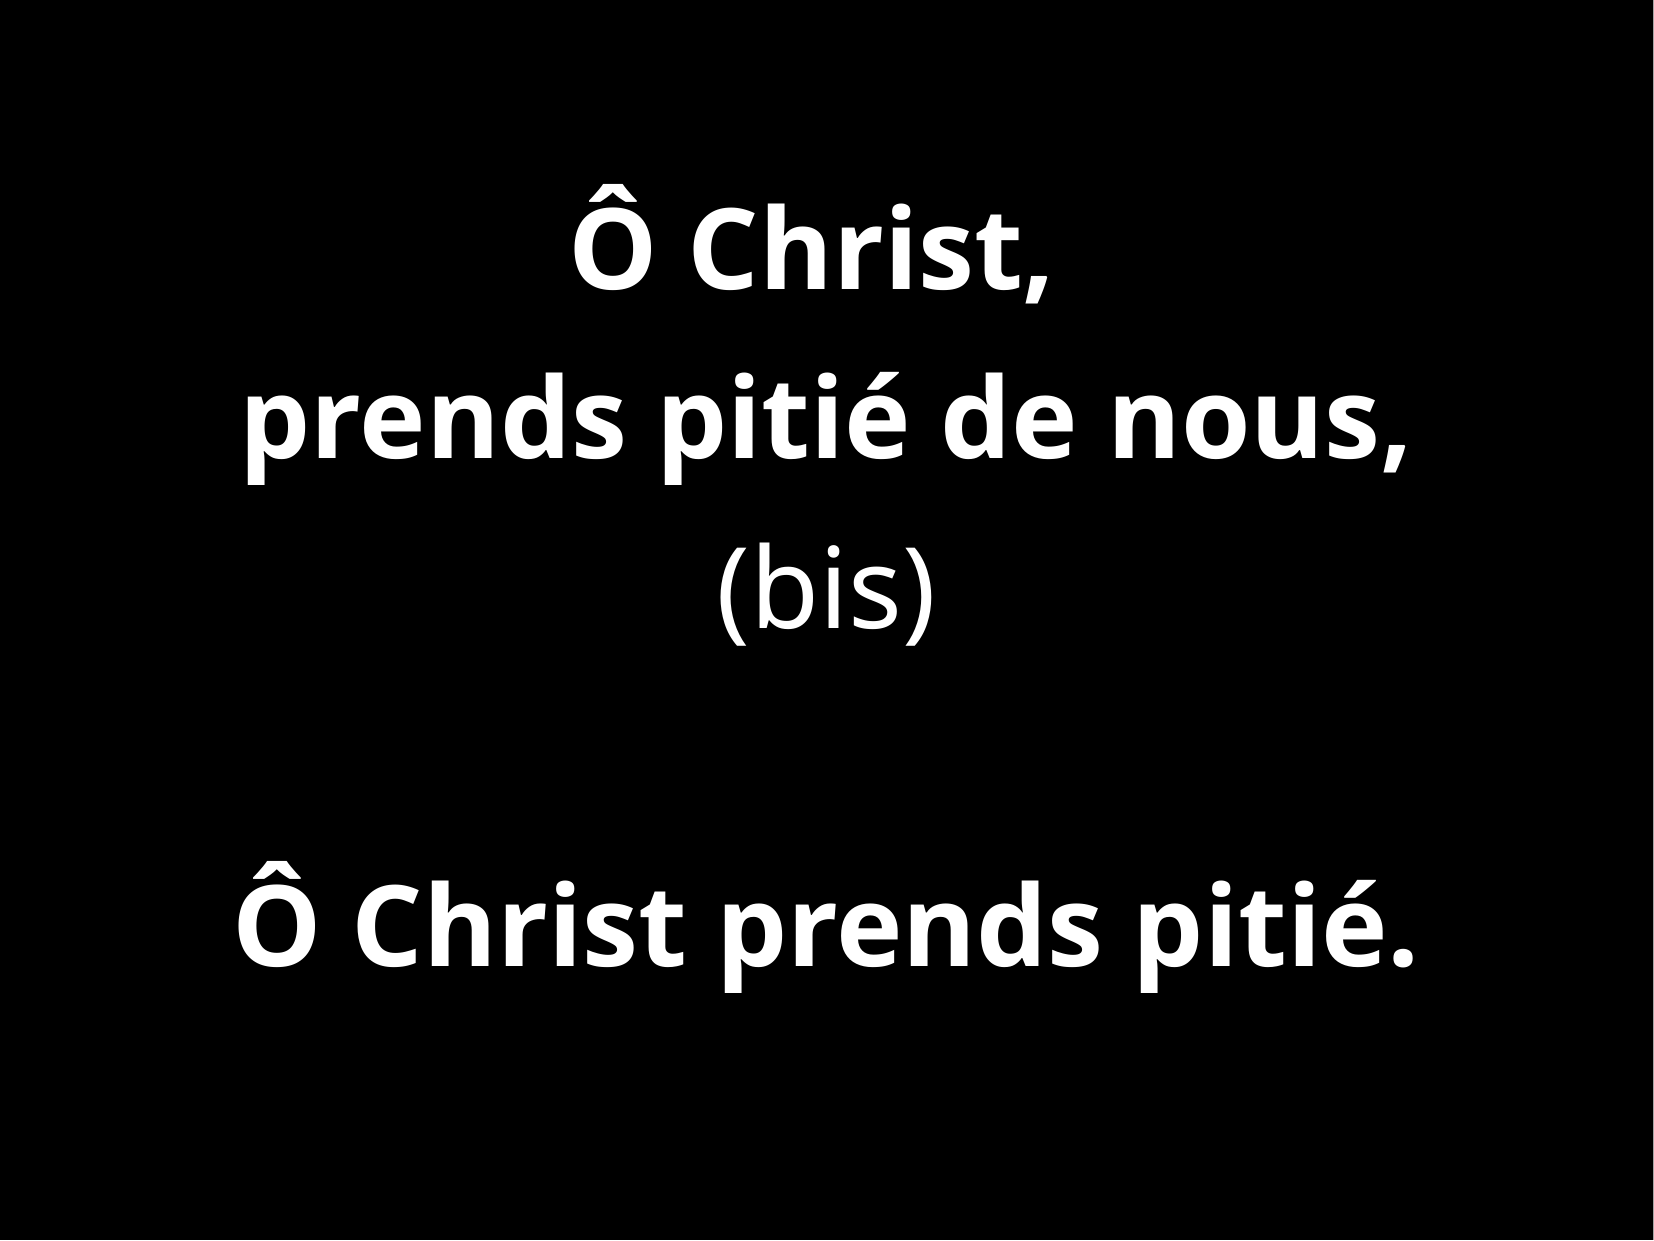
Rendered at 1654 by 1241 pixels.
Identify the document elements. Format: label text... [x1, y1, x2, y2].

text_box Ô Christ, prends pitié de nous, (bis) Ô Christ prends pitié. [0, 0, 1654, 1069]
